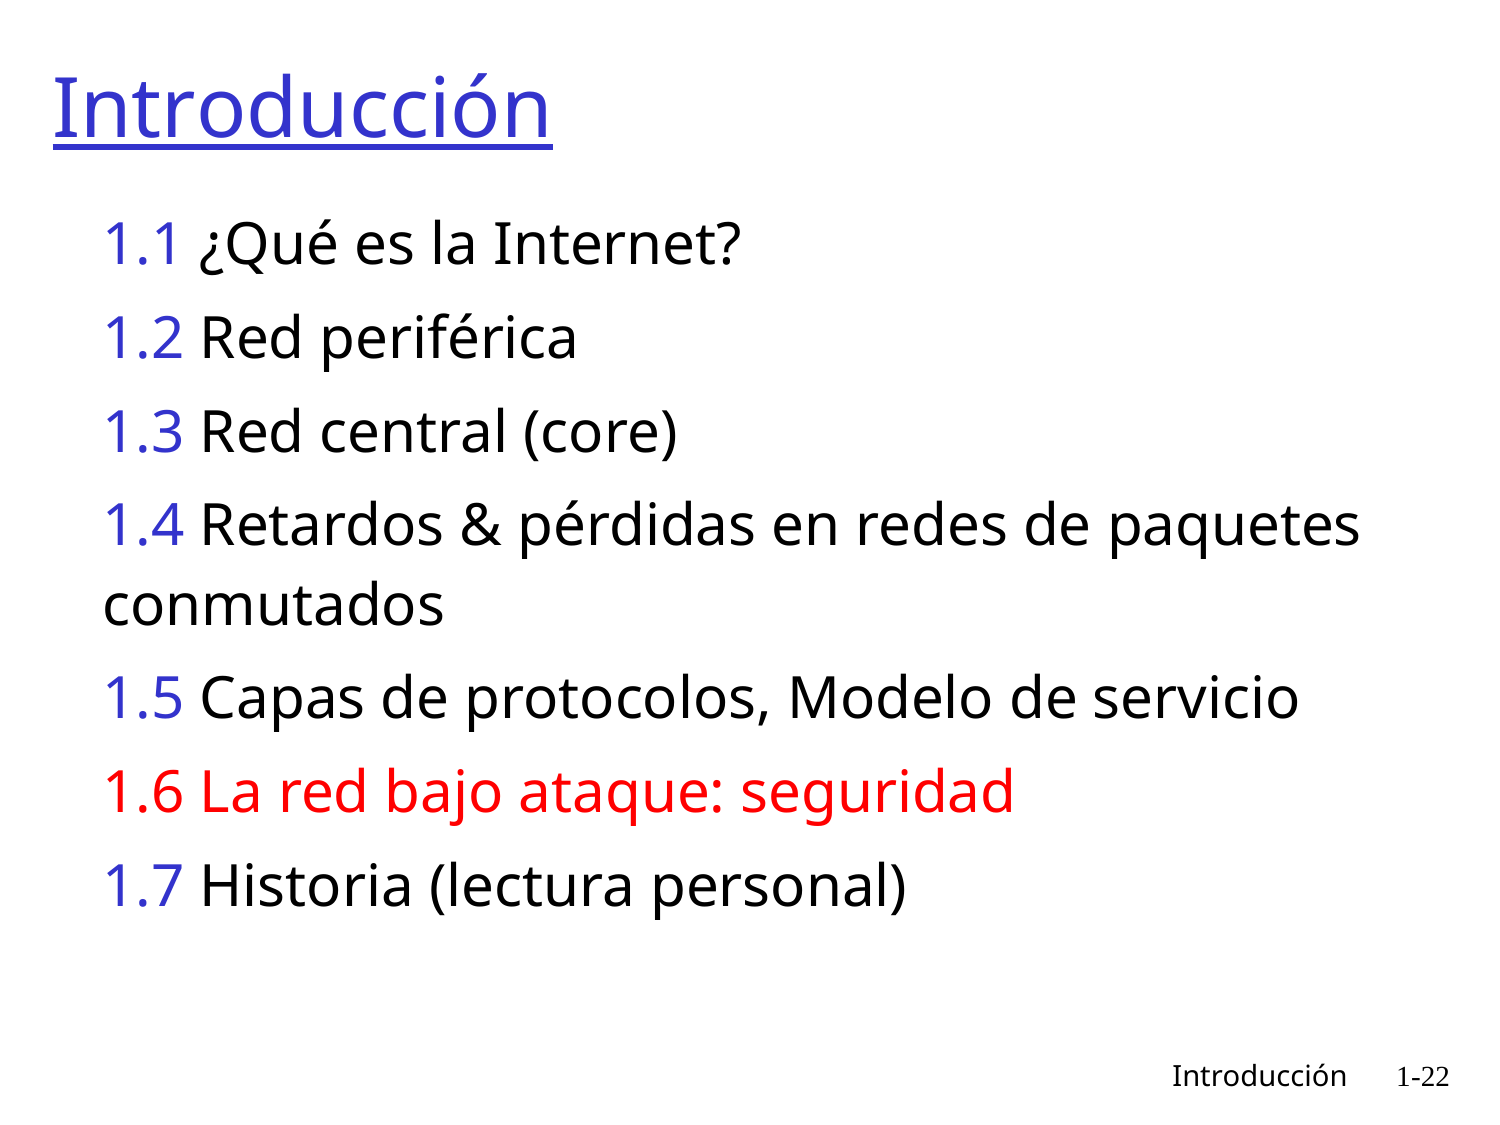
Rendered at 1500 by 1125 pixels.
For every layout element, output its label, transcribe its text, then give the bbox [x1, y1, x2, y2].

title Introducción [37, 23, 1463, 188]
list 1.1 ¿Qué es la Internet? 1.2 Red periférica 1.3 Red central (core) 1.4 Retardos & pérdidas en redes de paquetes conmutados 1.5 Capas de protocolos, Modelo de servicio 1.6 La red bajo ataque: seguridad 1.7 Historia (lectura personal) [87, 195, 1463, 1075]
text_box 1-<number> [1362, 1050, 1466, 1125]
text_box Introducción [887, 1075, 1362, 1125]
